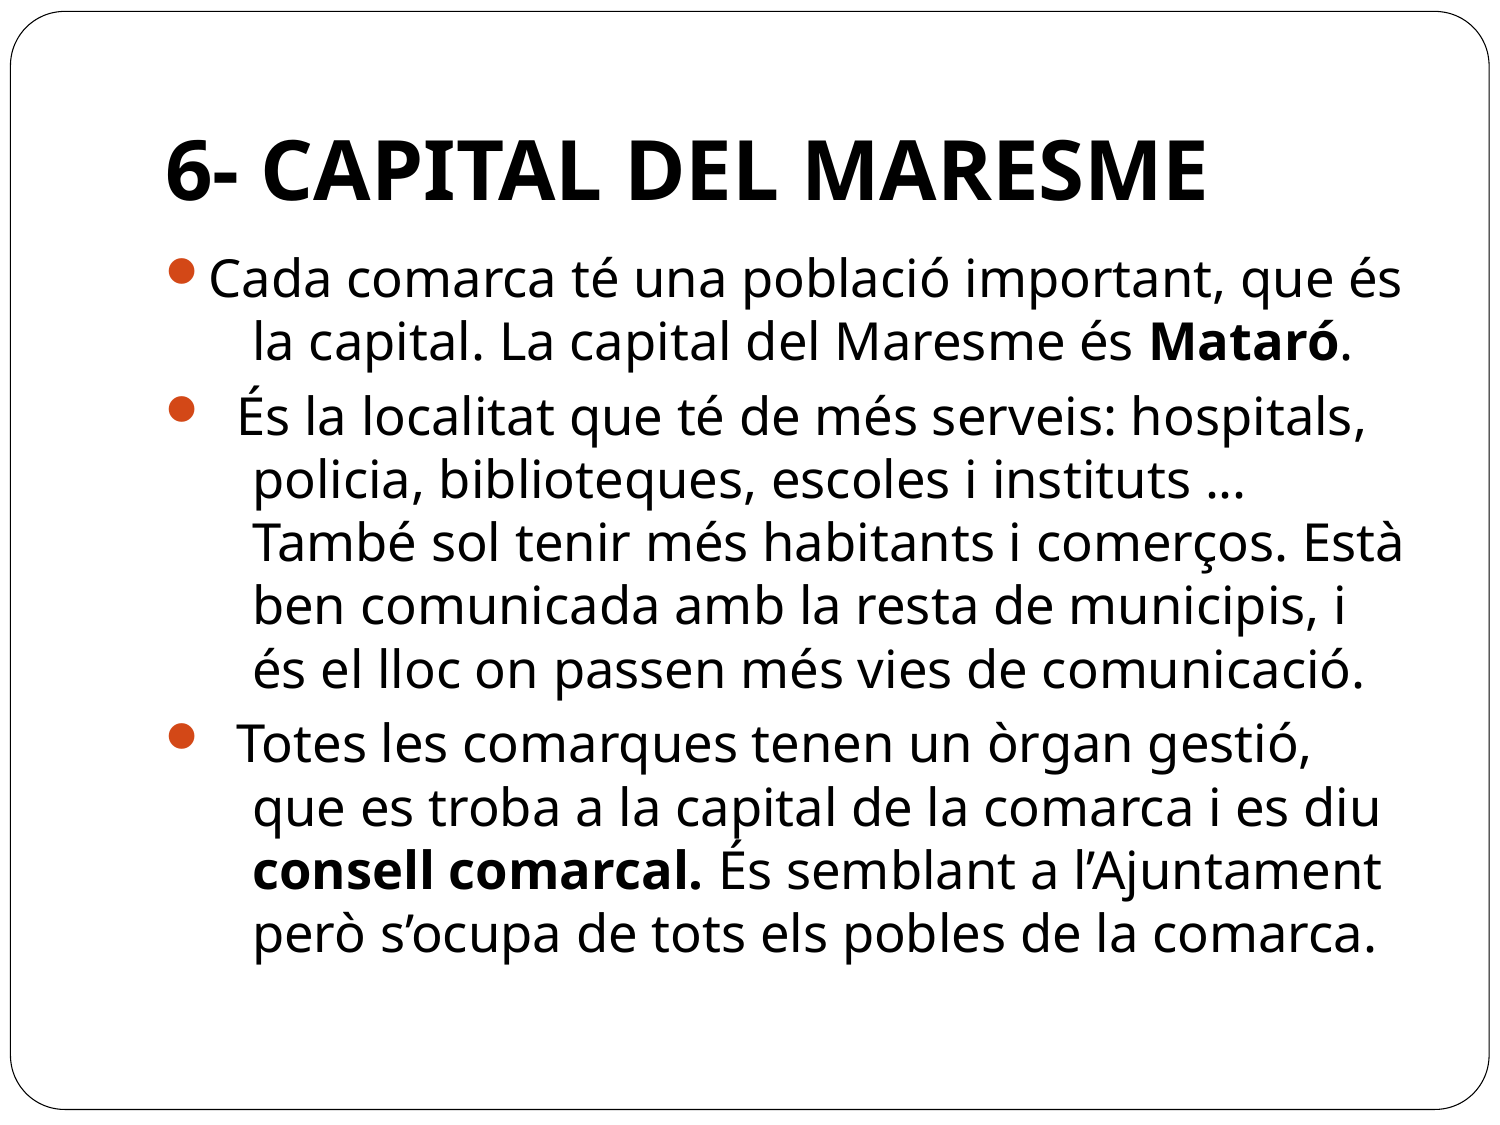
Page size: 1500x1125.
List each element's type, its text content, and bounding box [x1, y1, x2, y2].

title 6- CAPITAL DEL MARESME [150, 45, 1426, 233]
list Cada comarca té una població important, que és la capital. La capital del Maresme és Mataró. És la localitat que té de més serveis: hospitals, policia, biblioteques, escoles i instituts ... També sol tenir més habitants i comerços. Està ben comunicada amb la resta de municipis, i és el lloc on passen més vies de comunicació. Totes les comarques tenen un òrgan gestió, que es troba a la capital de la comarca i es diu consell comarcal. És semblant a l’Ajuntament però s’ocupa de tots els pobles de la comarca. [150, 237, 1426, 988]
